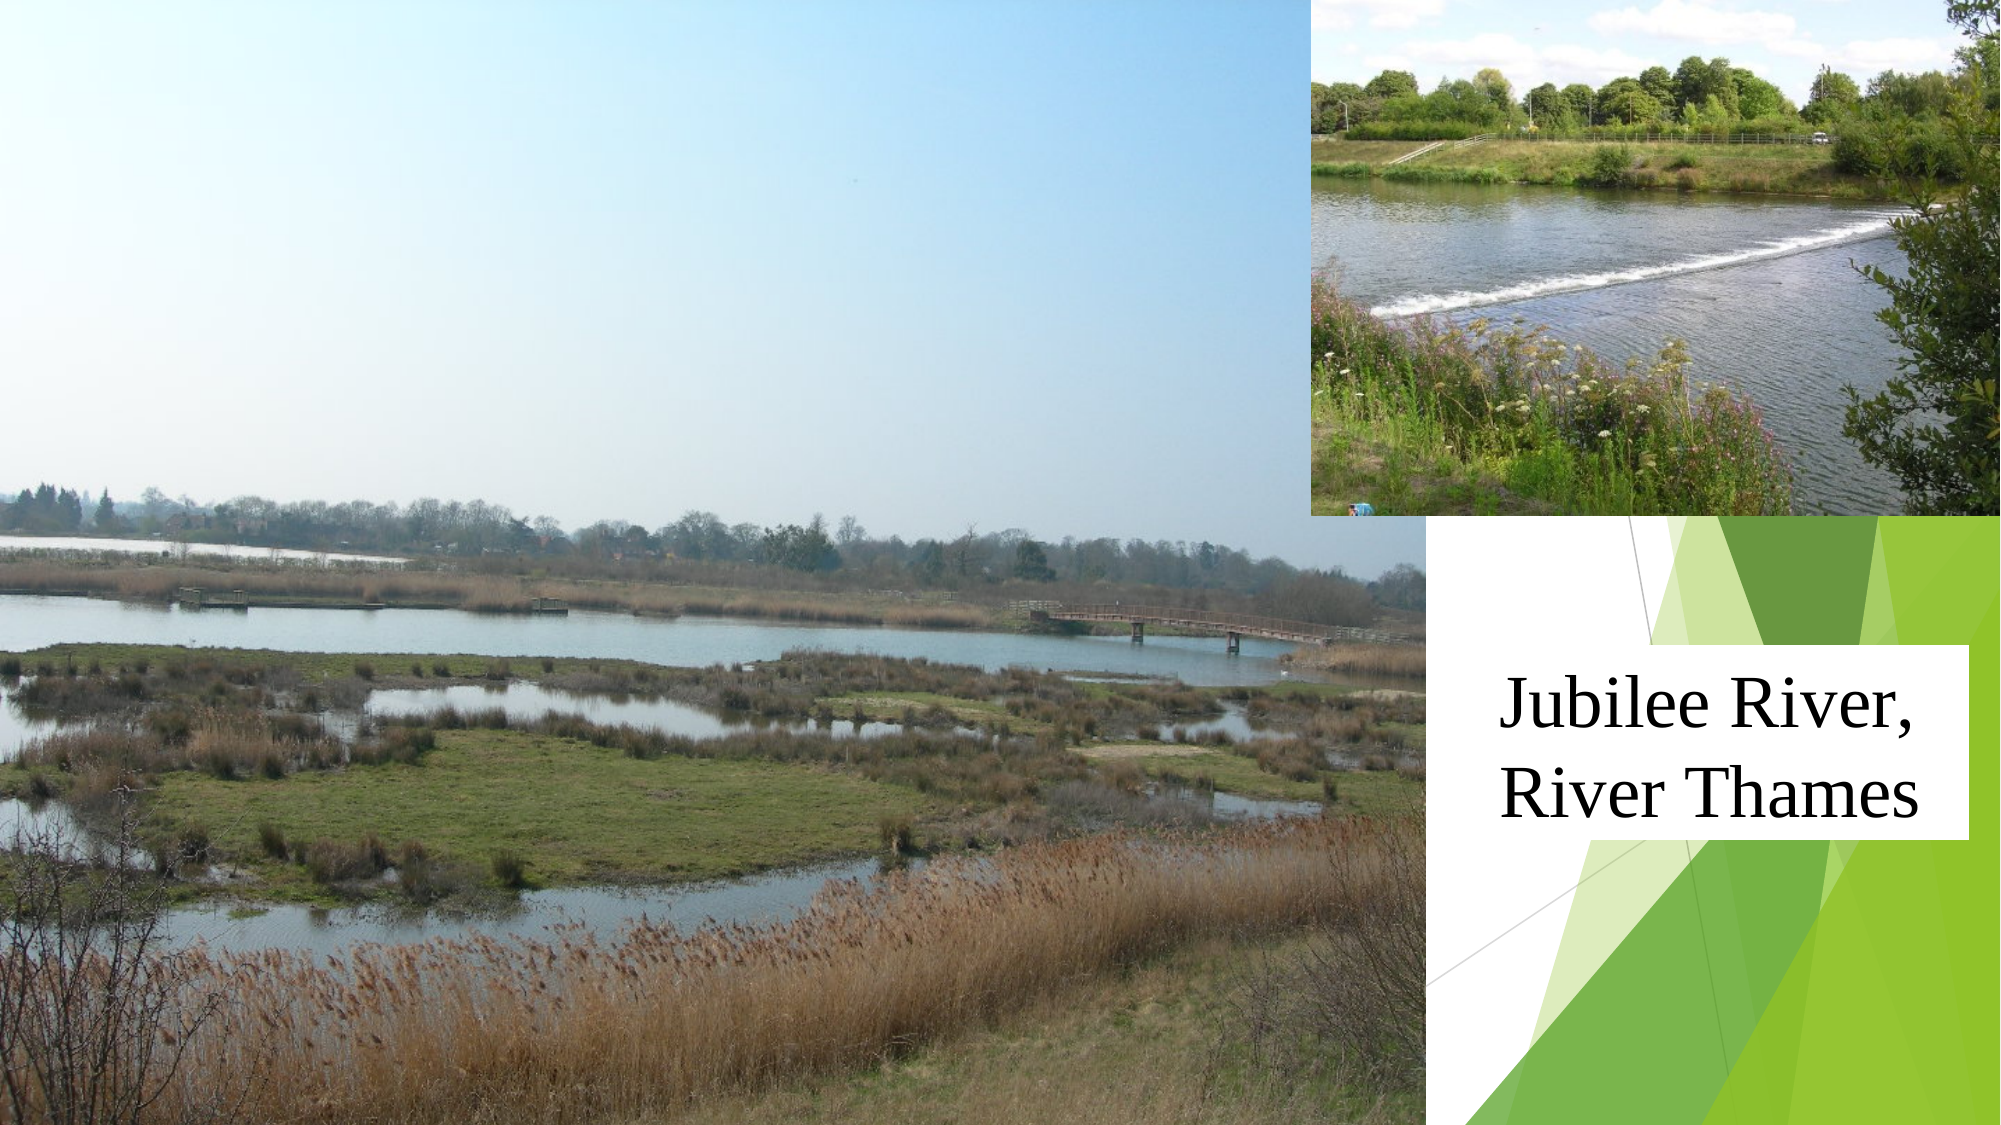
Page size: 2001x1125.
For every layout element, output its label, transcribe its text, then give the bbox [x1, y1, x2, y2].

picture [0, 0, 2000, 1125]
text_box Jubilee River, River Thames [1484, 645, 1969, 840]
